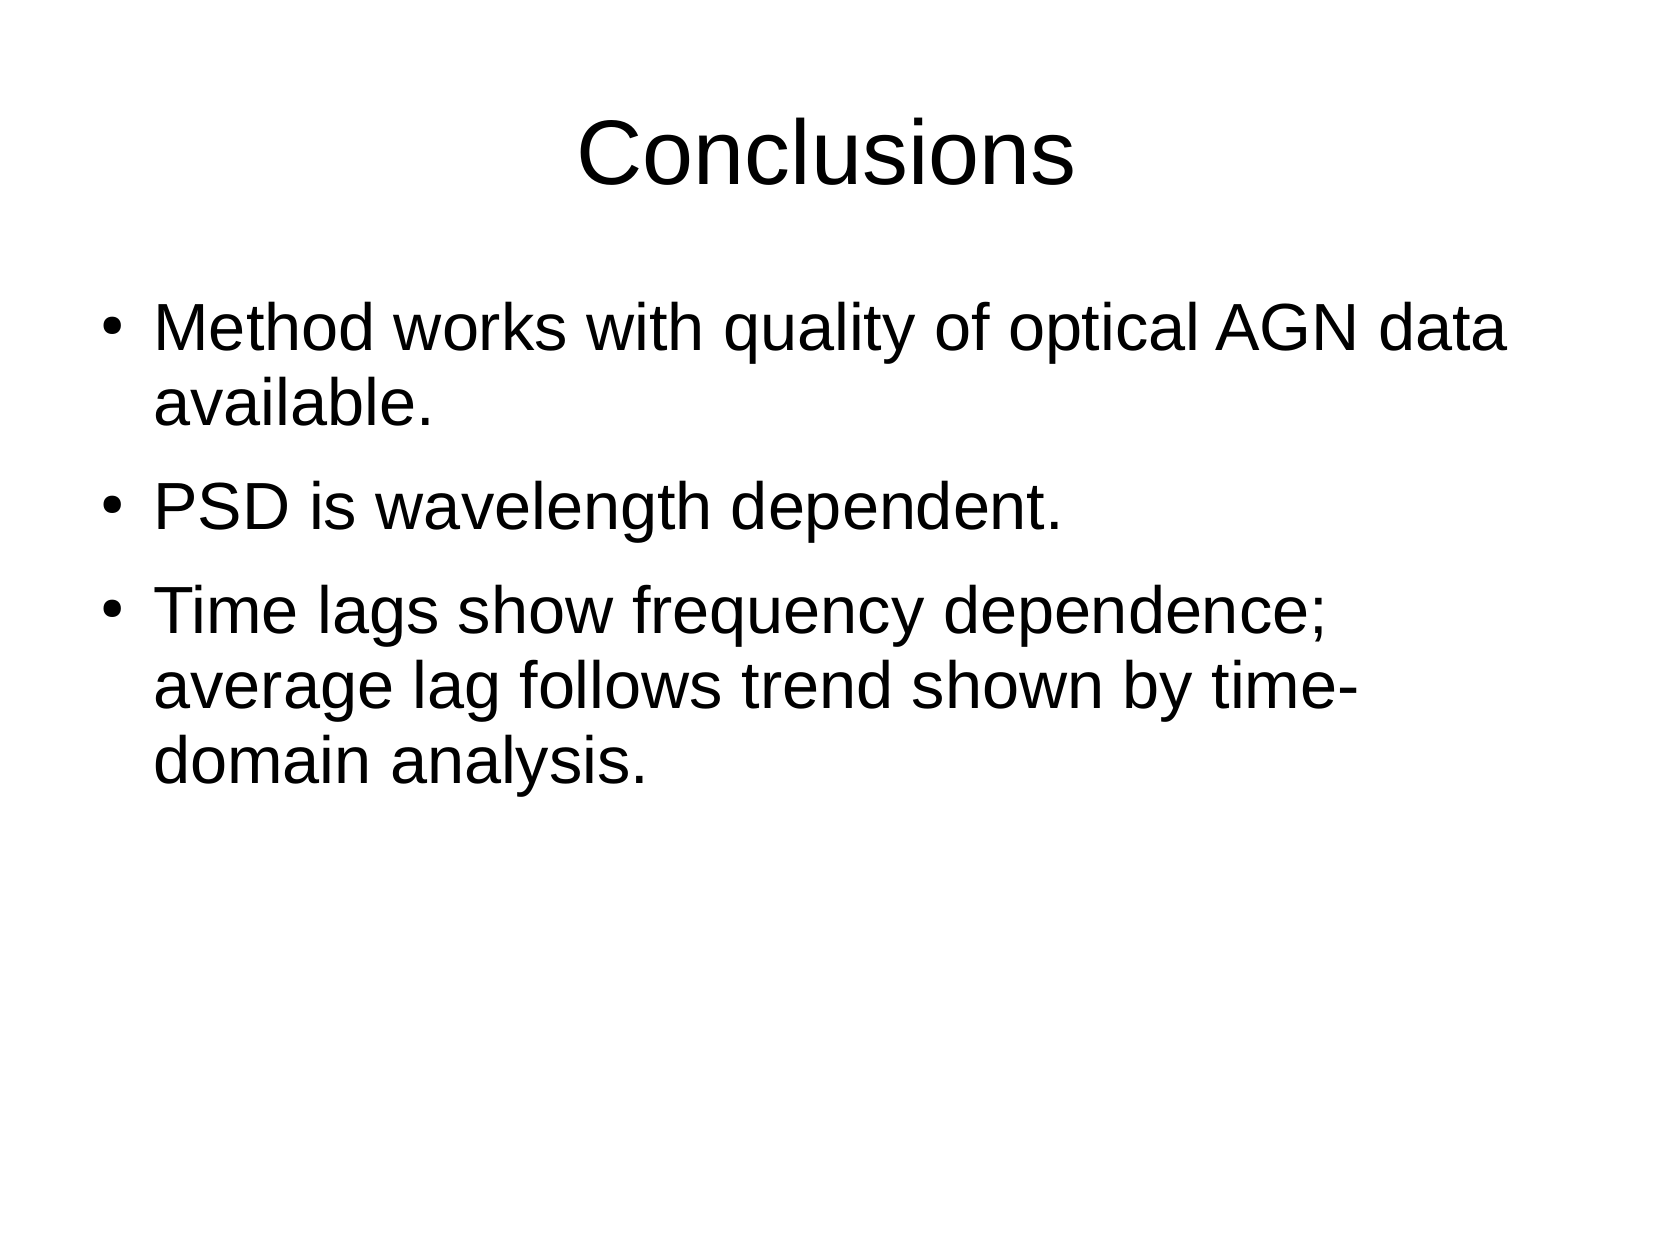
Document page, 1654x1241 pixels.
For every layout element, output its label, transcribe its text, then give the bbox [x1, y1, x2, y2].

list Method works with quality of optical AGN data available. PSD is wavelength dependent. Time lags show frequency dependence; average lag follows trend shown by time-domain analysis. [82, 290, 1571, 1010]
title Conclusions [82, 49, 1571, 257]
